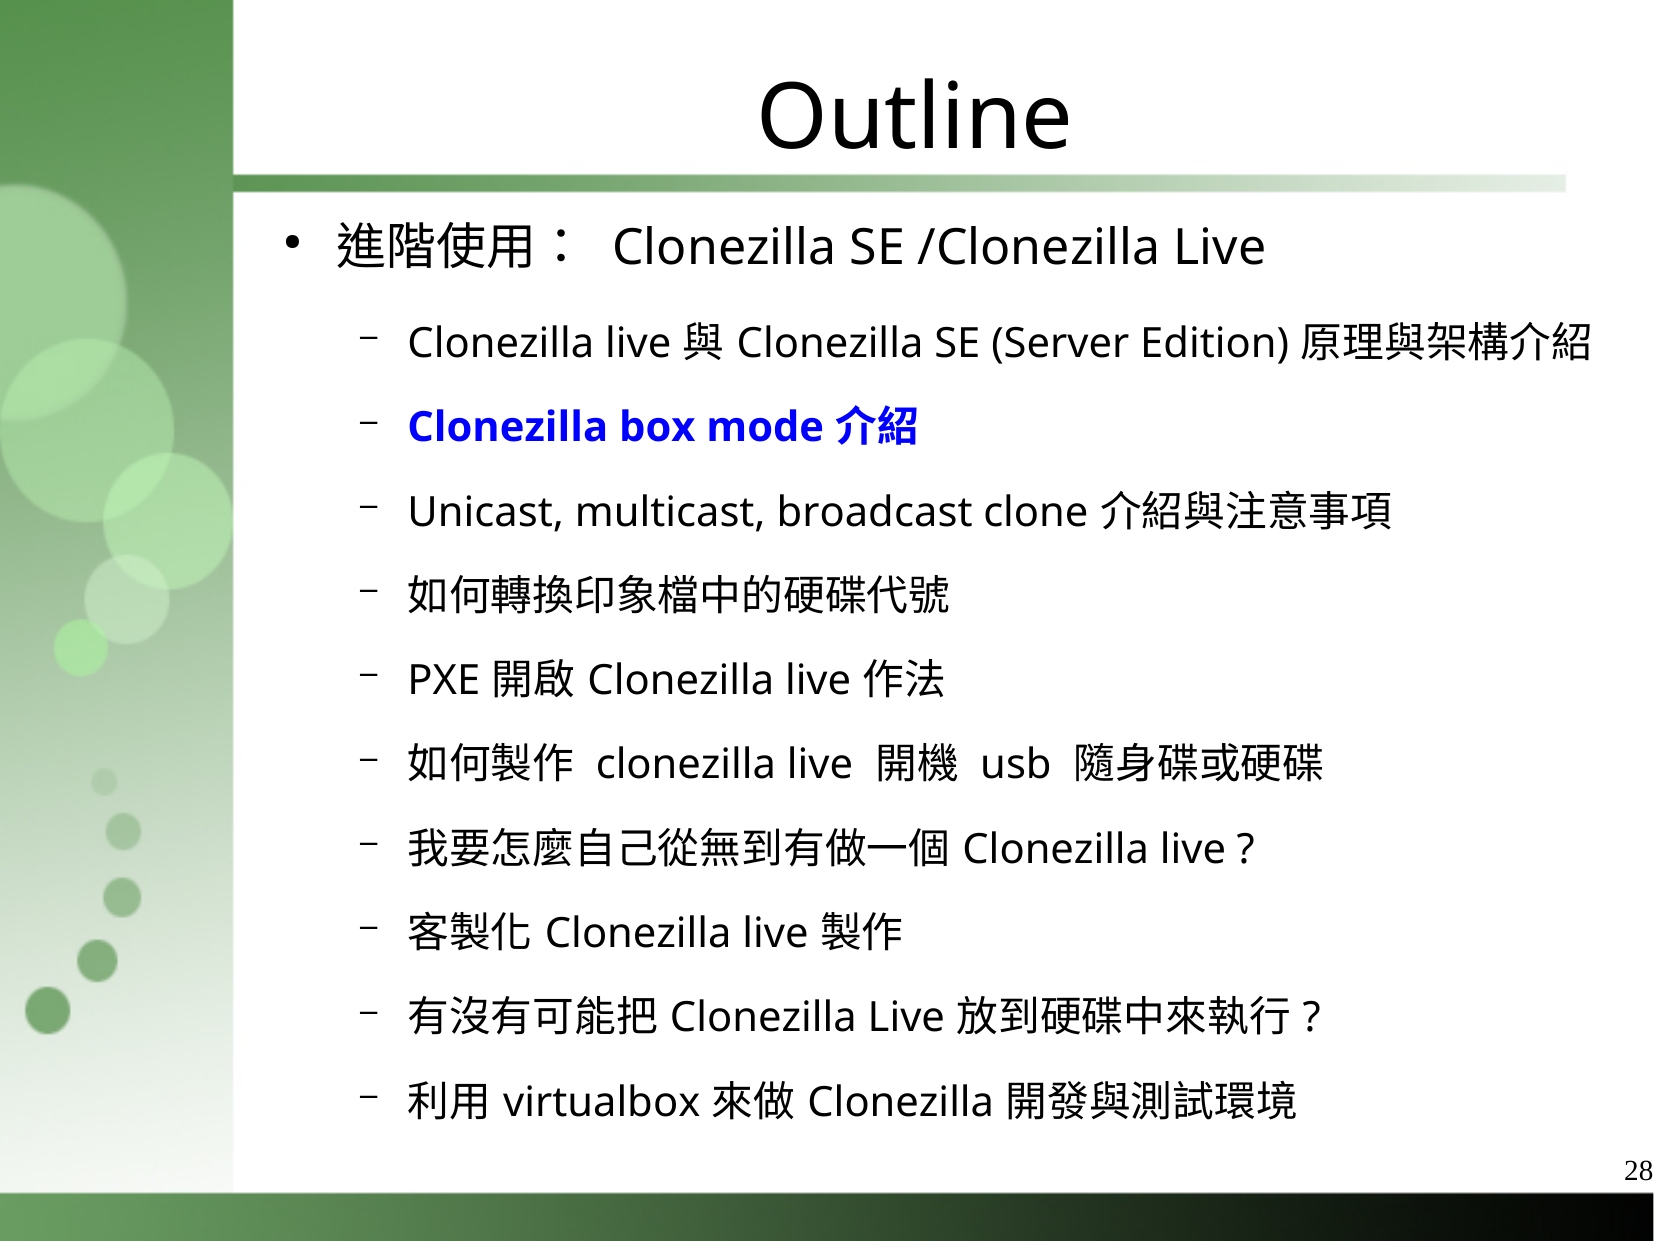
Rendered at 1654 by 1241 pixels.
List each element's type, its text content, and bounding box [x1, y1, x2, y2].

picture [0, 0, 1654, 1241]
list 進階使用： Clonezilla SE /Clonezilla Live Clonezilla live與Clonezilla SE (Server Edition)原理與架構介紹 Clonezilla box mode介紹 Unicast, multicast, broadcast clone介紹與注意事項 如何轉換印象檔中的硬碟代號 PXE開啟Clonezilla live作法 如何製作 clonezilla live 開機 usb 隨身碟或硬碟 我要怎麼自己從無到有做一個Clonezilla live ? 客製化Clonezilla live製作 有沒有可能把Clonezilla Live放到硬碟中來執行? 利用virtualbox來做Clonezilla開發與測試環境 [265, 206, 1625, 1182]
title Outline [236, 49, 1595, 178]
